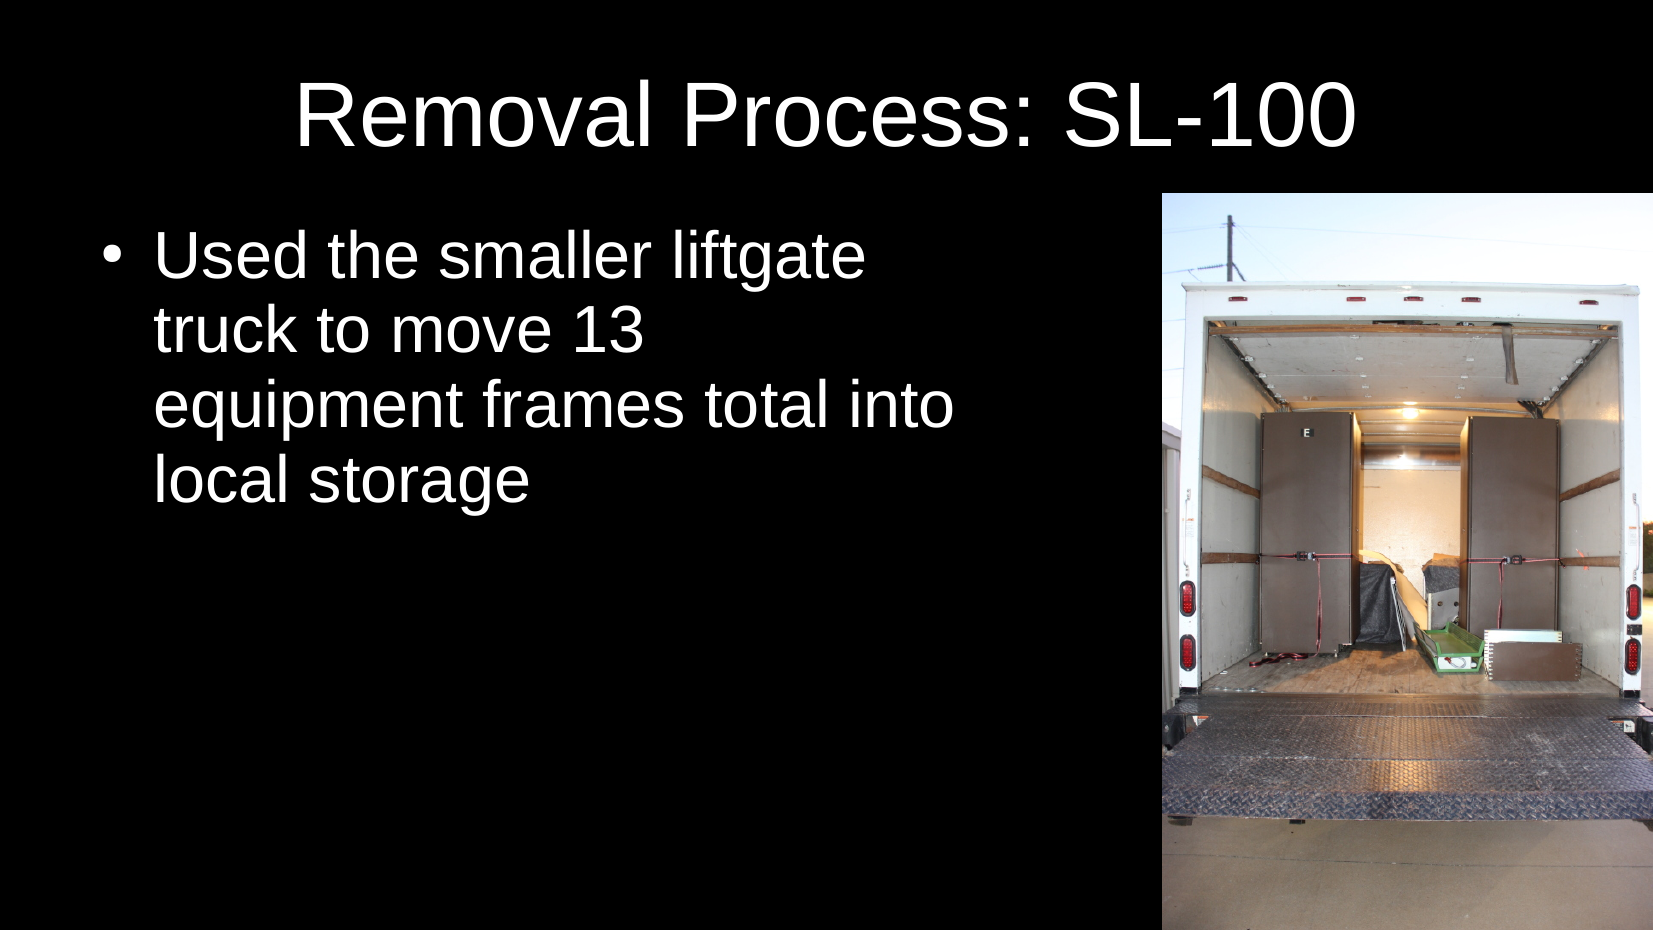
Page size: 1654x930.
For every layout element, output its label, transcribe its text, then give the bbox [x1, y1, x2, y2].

title Removal Process: SL-100 [82, 37, 1571, 193]
list Used the smaller liftgate truck to move 13 equipment frames total into local storage [82, 217, 976, 757]
picture [1162, 193, 1653, 930]
